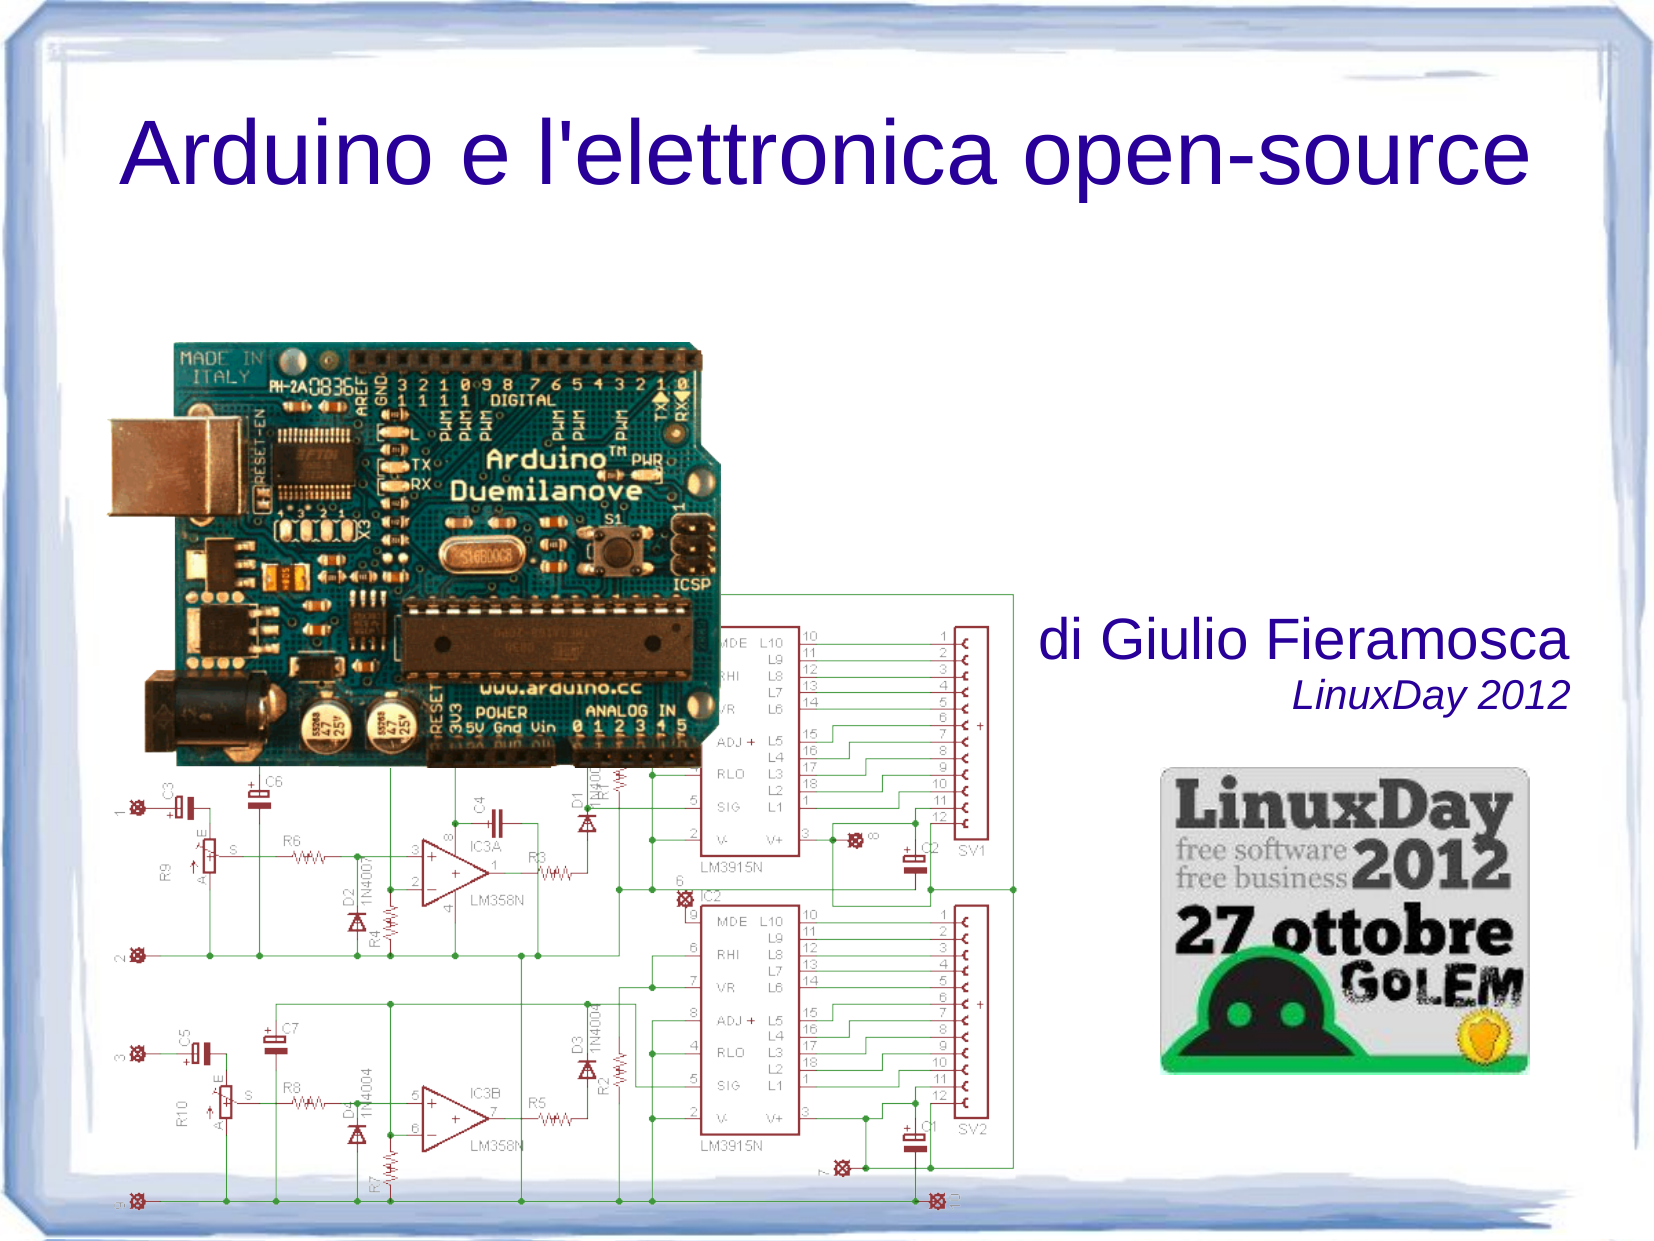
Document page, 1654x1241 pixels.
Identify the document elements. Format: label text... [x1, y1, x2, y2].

picture [0, 0, 1654, 1241]
subtitle di Giulio Fieramosca LinuxDay 2012 [82, 290, 1571, 1111]
title Arduino e l'elettronica open-source [82, 49, 1571, 257]
